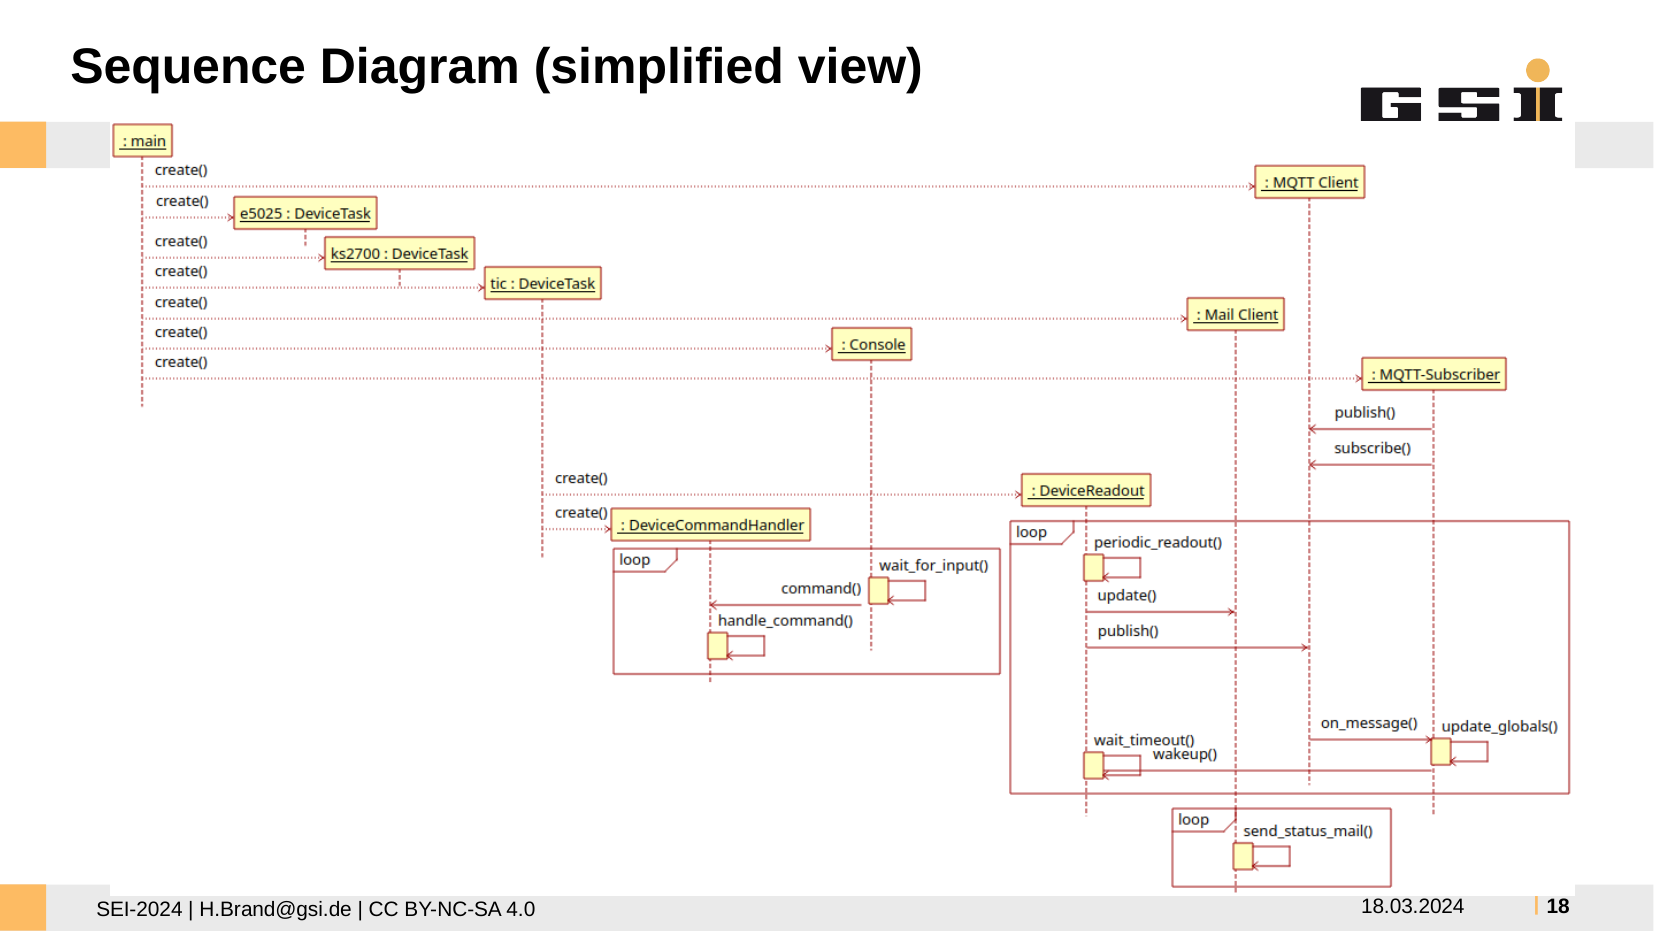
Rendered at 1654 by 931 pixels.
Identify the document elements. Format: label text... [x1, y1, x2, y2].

picture [110, 56, 1575, 896]
title Sequence Diagram (simplified view) [70, 13, 1081, 120]
